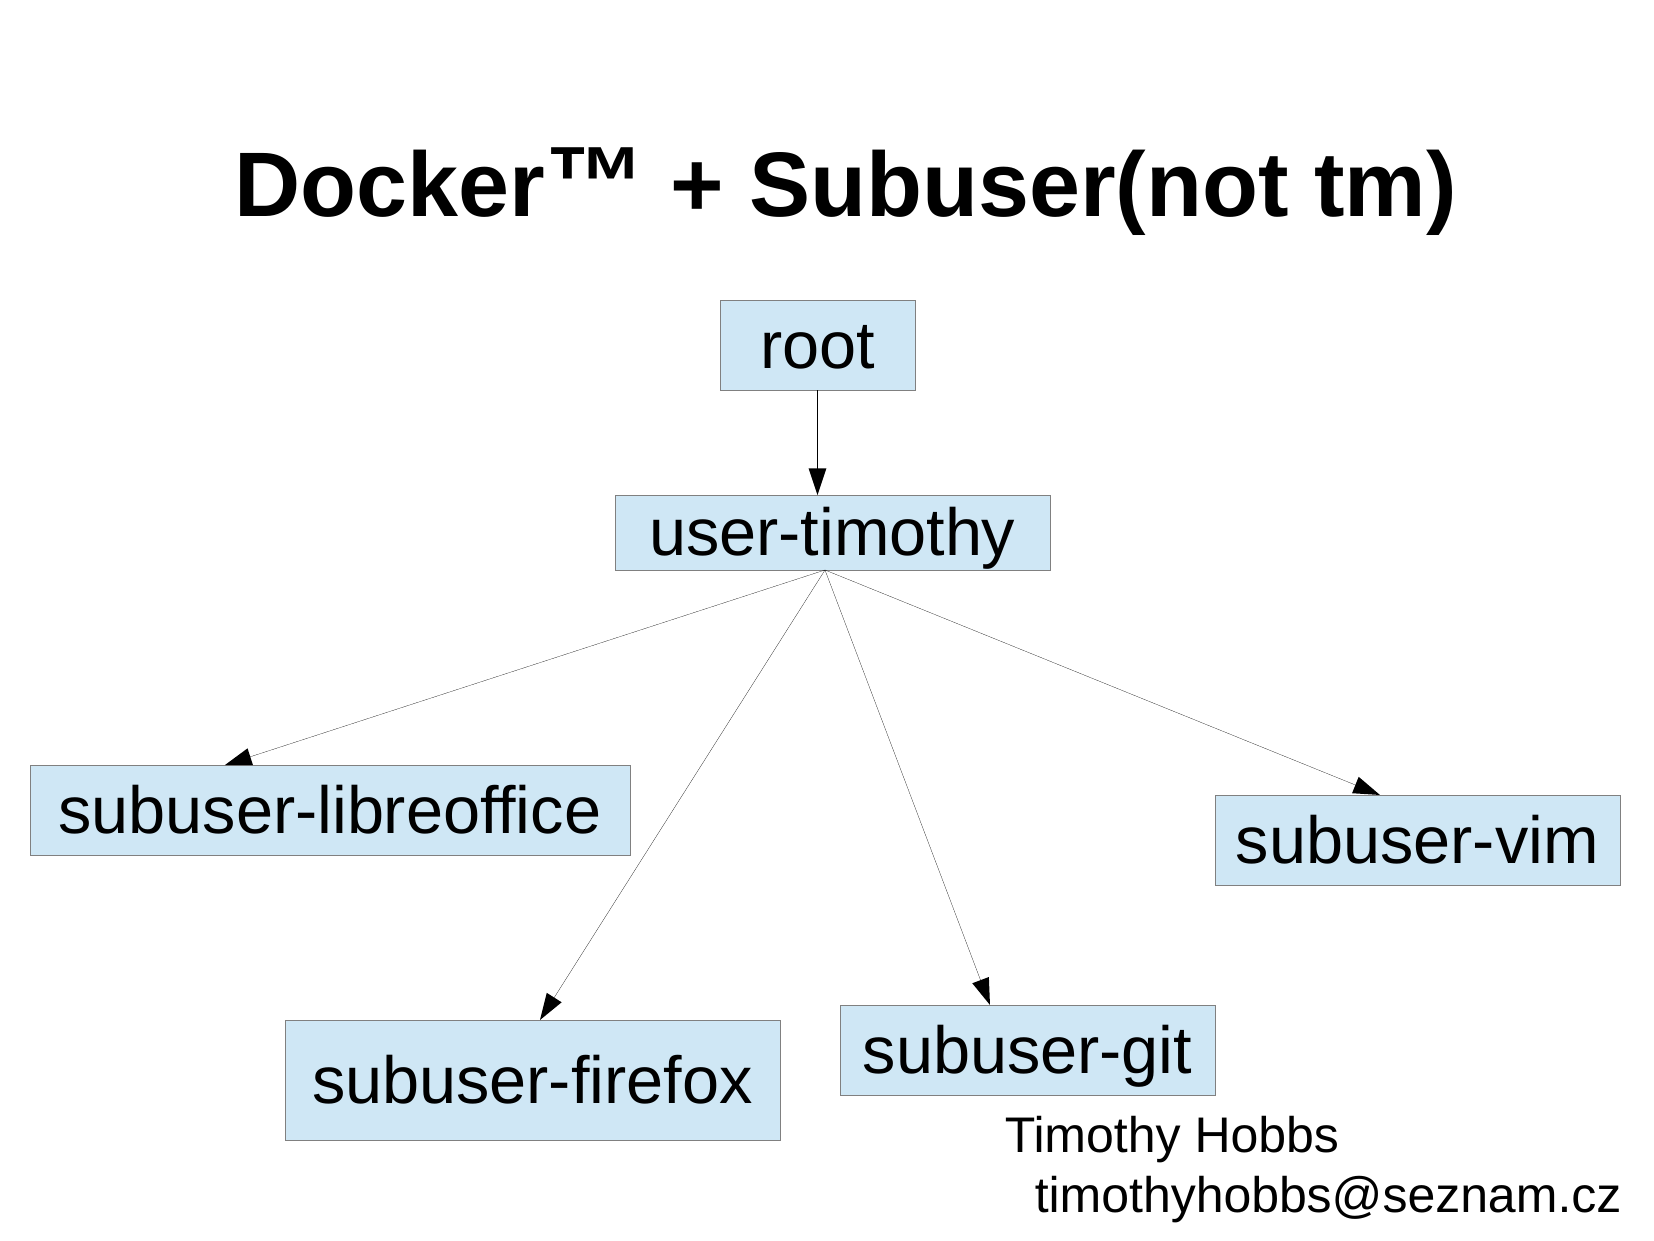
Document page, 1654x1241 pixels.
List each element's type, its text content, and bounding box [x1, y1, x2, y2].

text_box root [720, 300, 916, 391]
text_box timothyhobbs@seznam.cz [1020, 1159, 1637, 1231]
title Docker™ + Subuser(not tm) [101, 77, 1591, 286]
text_box subuser-firefox [285, 1020, 781, 1141]
text_box user-timothy [615, 495, 1051, 571]
text_box subuser-libreoffice [30, 765, 631, 856]
text_box Timothy Hobbs [990, 1099, 1456, 1171]
text_box subuser-git [840, 1005, 1216, 1096]
text_box subuser-vim [1215, 795, 1621, 886]
